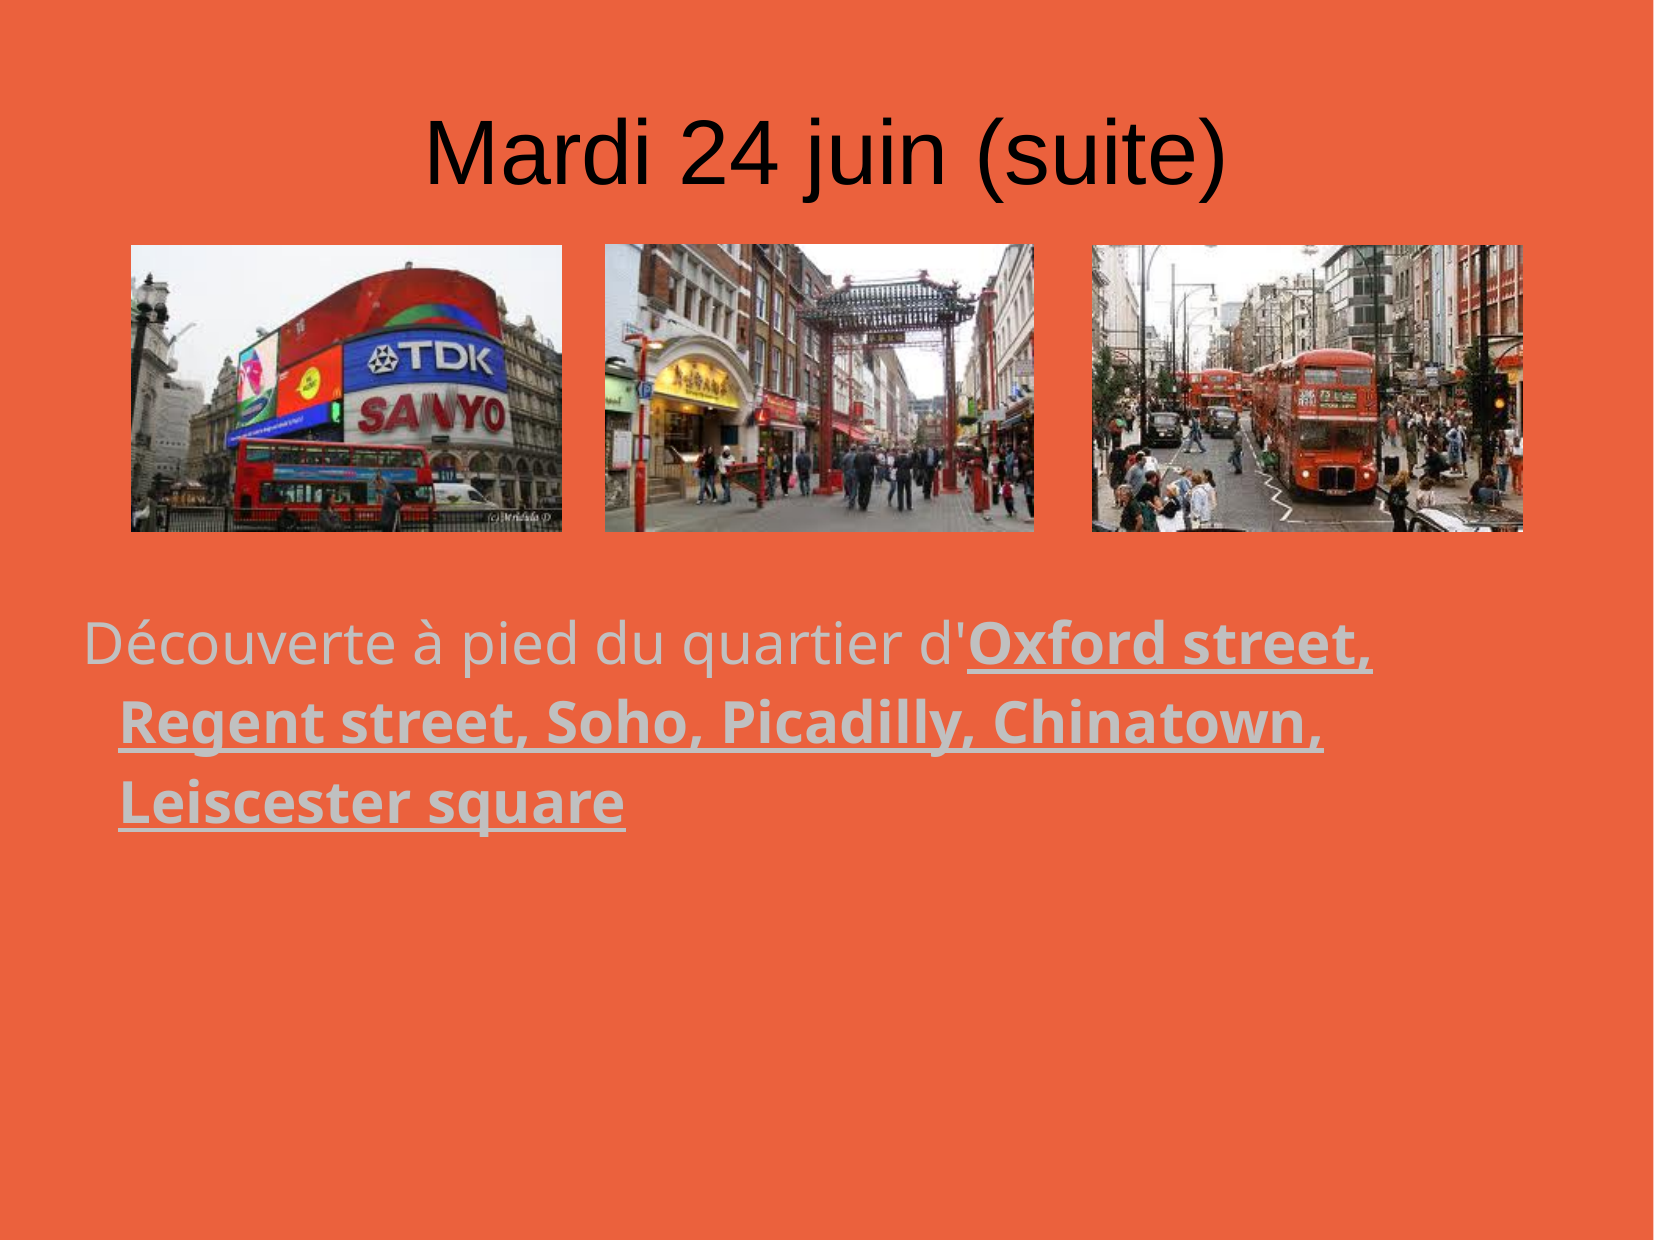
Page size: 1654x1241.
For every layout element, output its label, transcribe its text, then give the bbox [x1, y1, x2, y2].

picture [1092, 245, 1523, 532]
picture [131, 245, 562, 532]
subtitle Découverte à pied du quartier d'Oxford street, Regent street, Soho, Picadilly, Chinatown, Leiscester square [82, 413, 1571, 1109]
title Mardi 24 juin (suite) [82, 49, 1571, 257]
picture [605, 244, 1034, 532]
